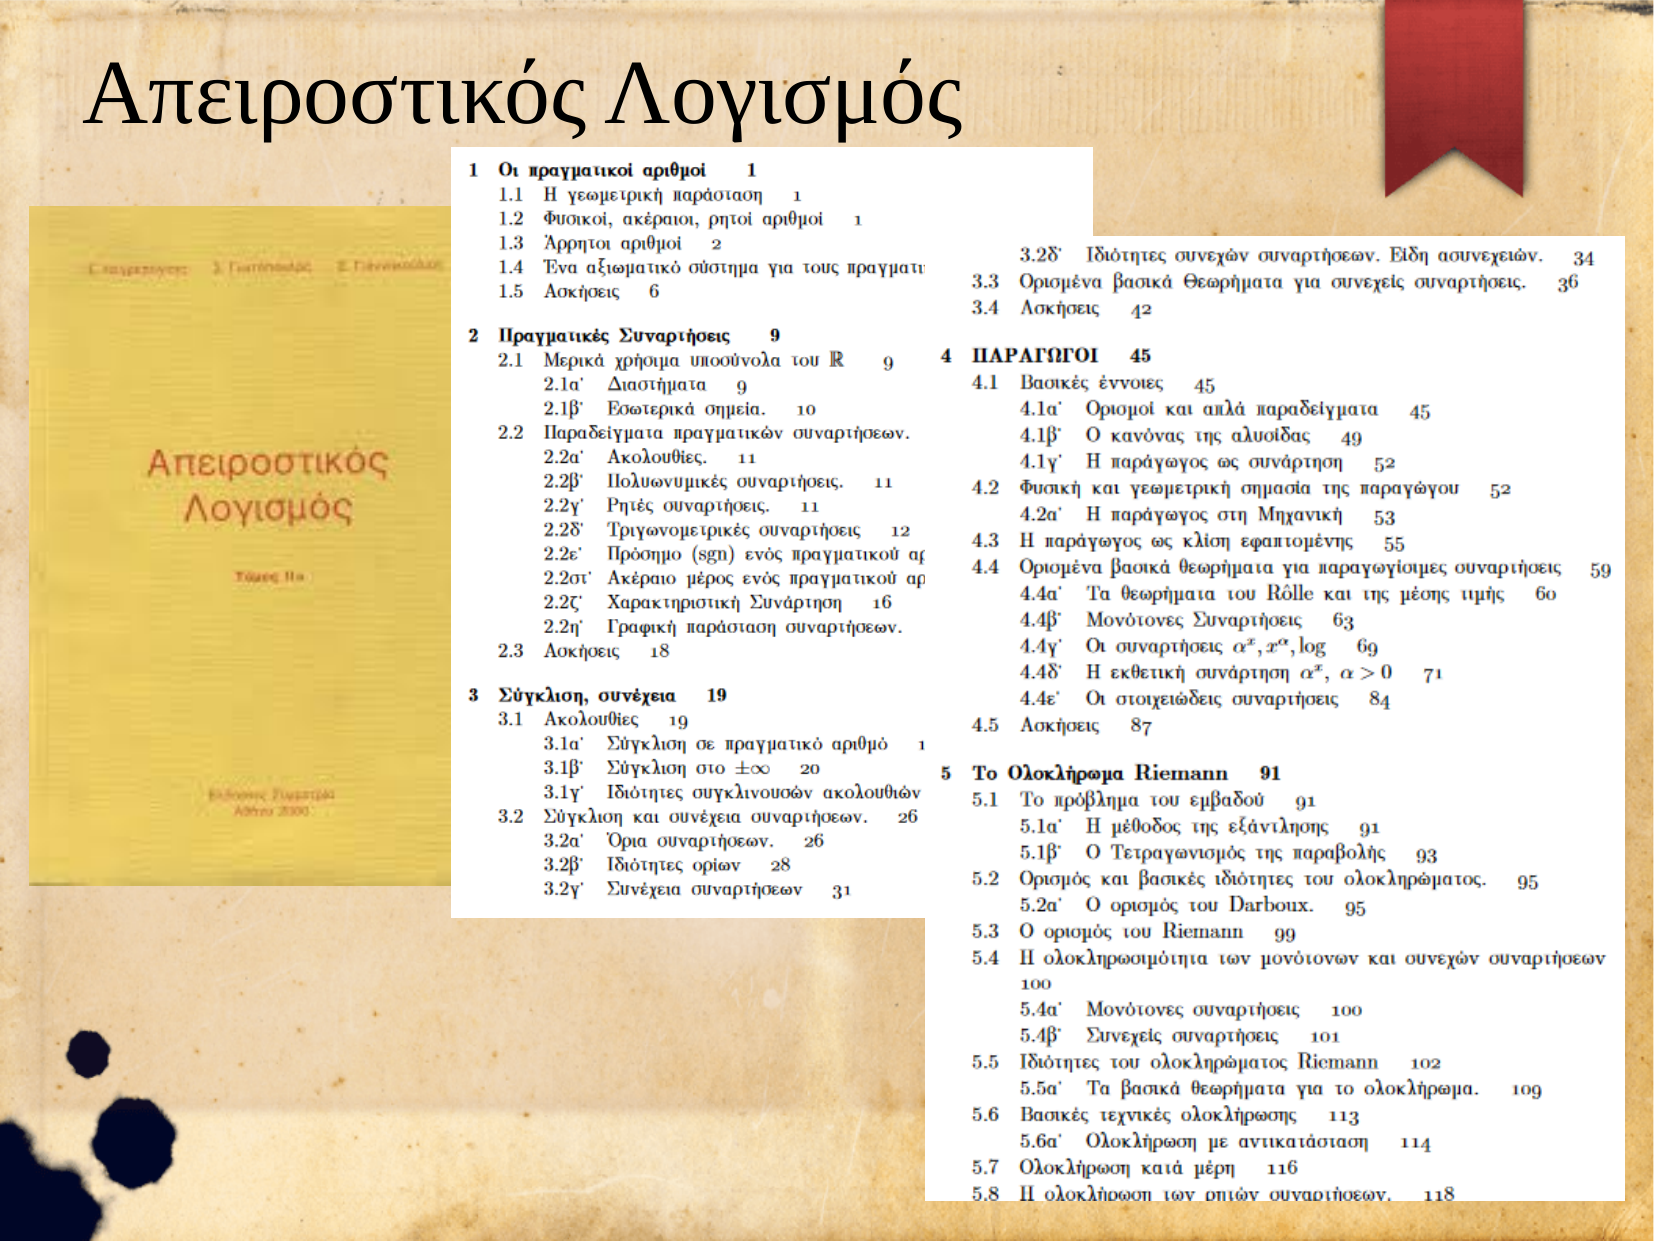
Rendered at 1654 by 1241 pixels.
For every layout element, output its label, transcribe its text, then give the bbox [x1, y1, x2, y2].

picture [0, 0, 1654, 1241]
title Απειροστικός Λογισμός [82, 41, 1347, 236]
